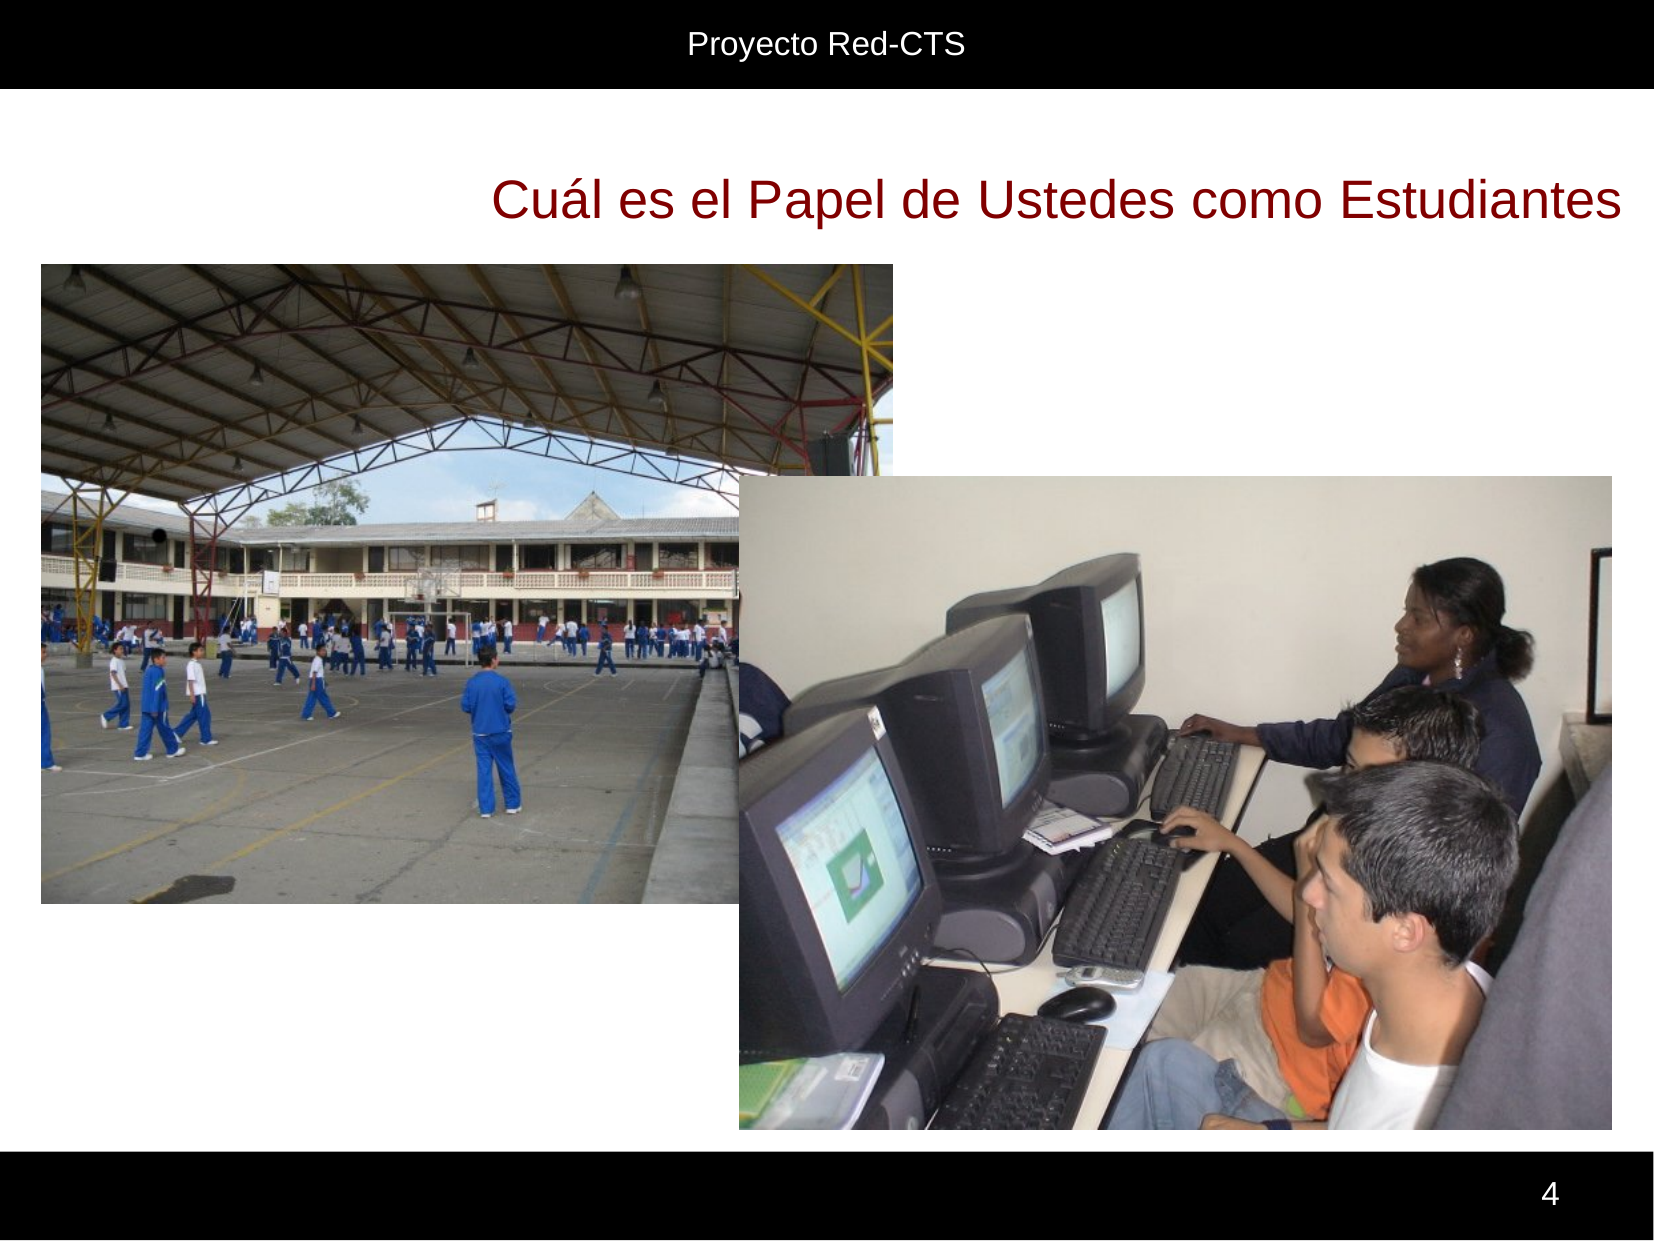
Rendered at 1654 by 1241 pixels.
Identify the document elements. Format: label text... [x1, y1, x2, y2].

text_box Proyecto Red-CTS [0, 0, 1654, 89]
picture [41, 264, 1612, 1130]
title Cuál es el Papel de Ustedes como Estudiantes [147, 147, 1625, 252]
